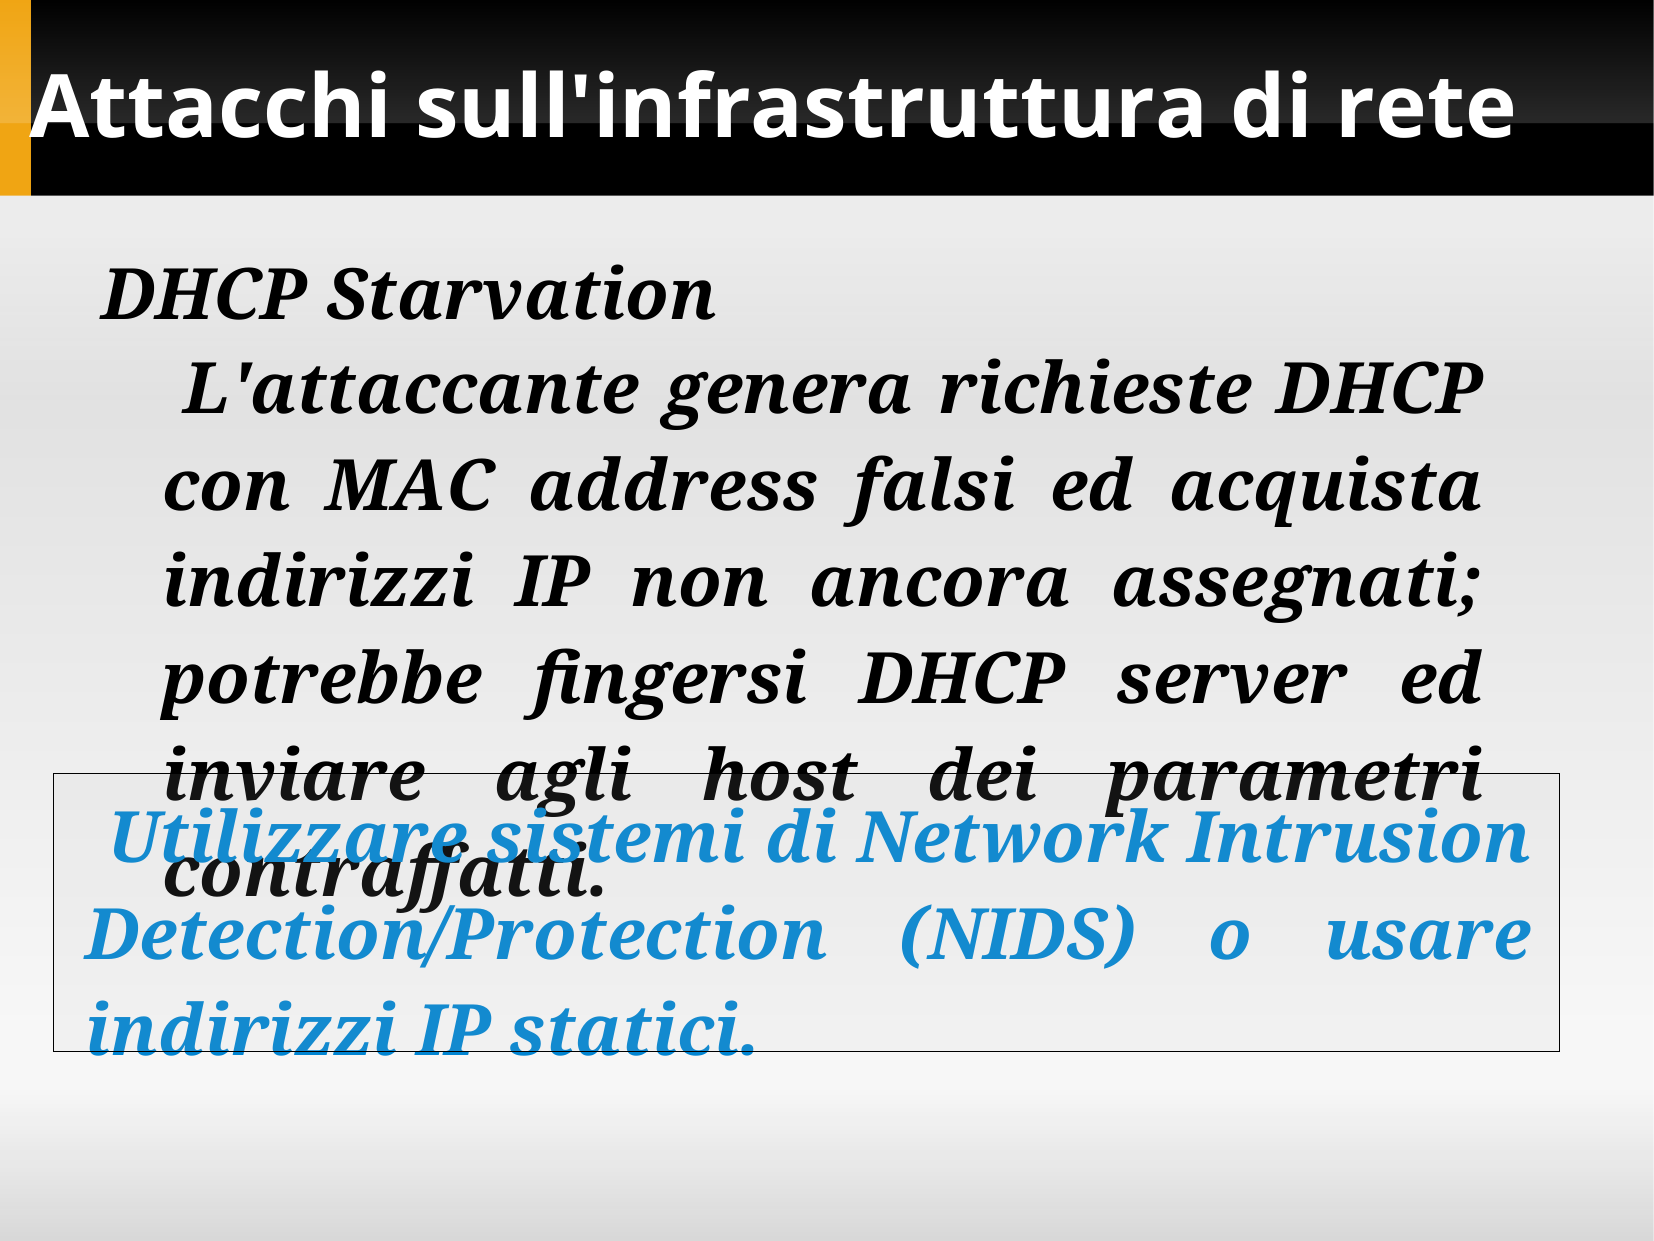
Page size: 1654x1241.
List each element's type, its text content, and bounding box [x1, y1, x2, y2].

title Attacchi sull'infrastruttura di rete [29, 0, 1625, 208]
picture [0, 0, 1654, 1241]
